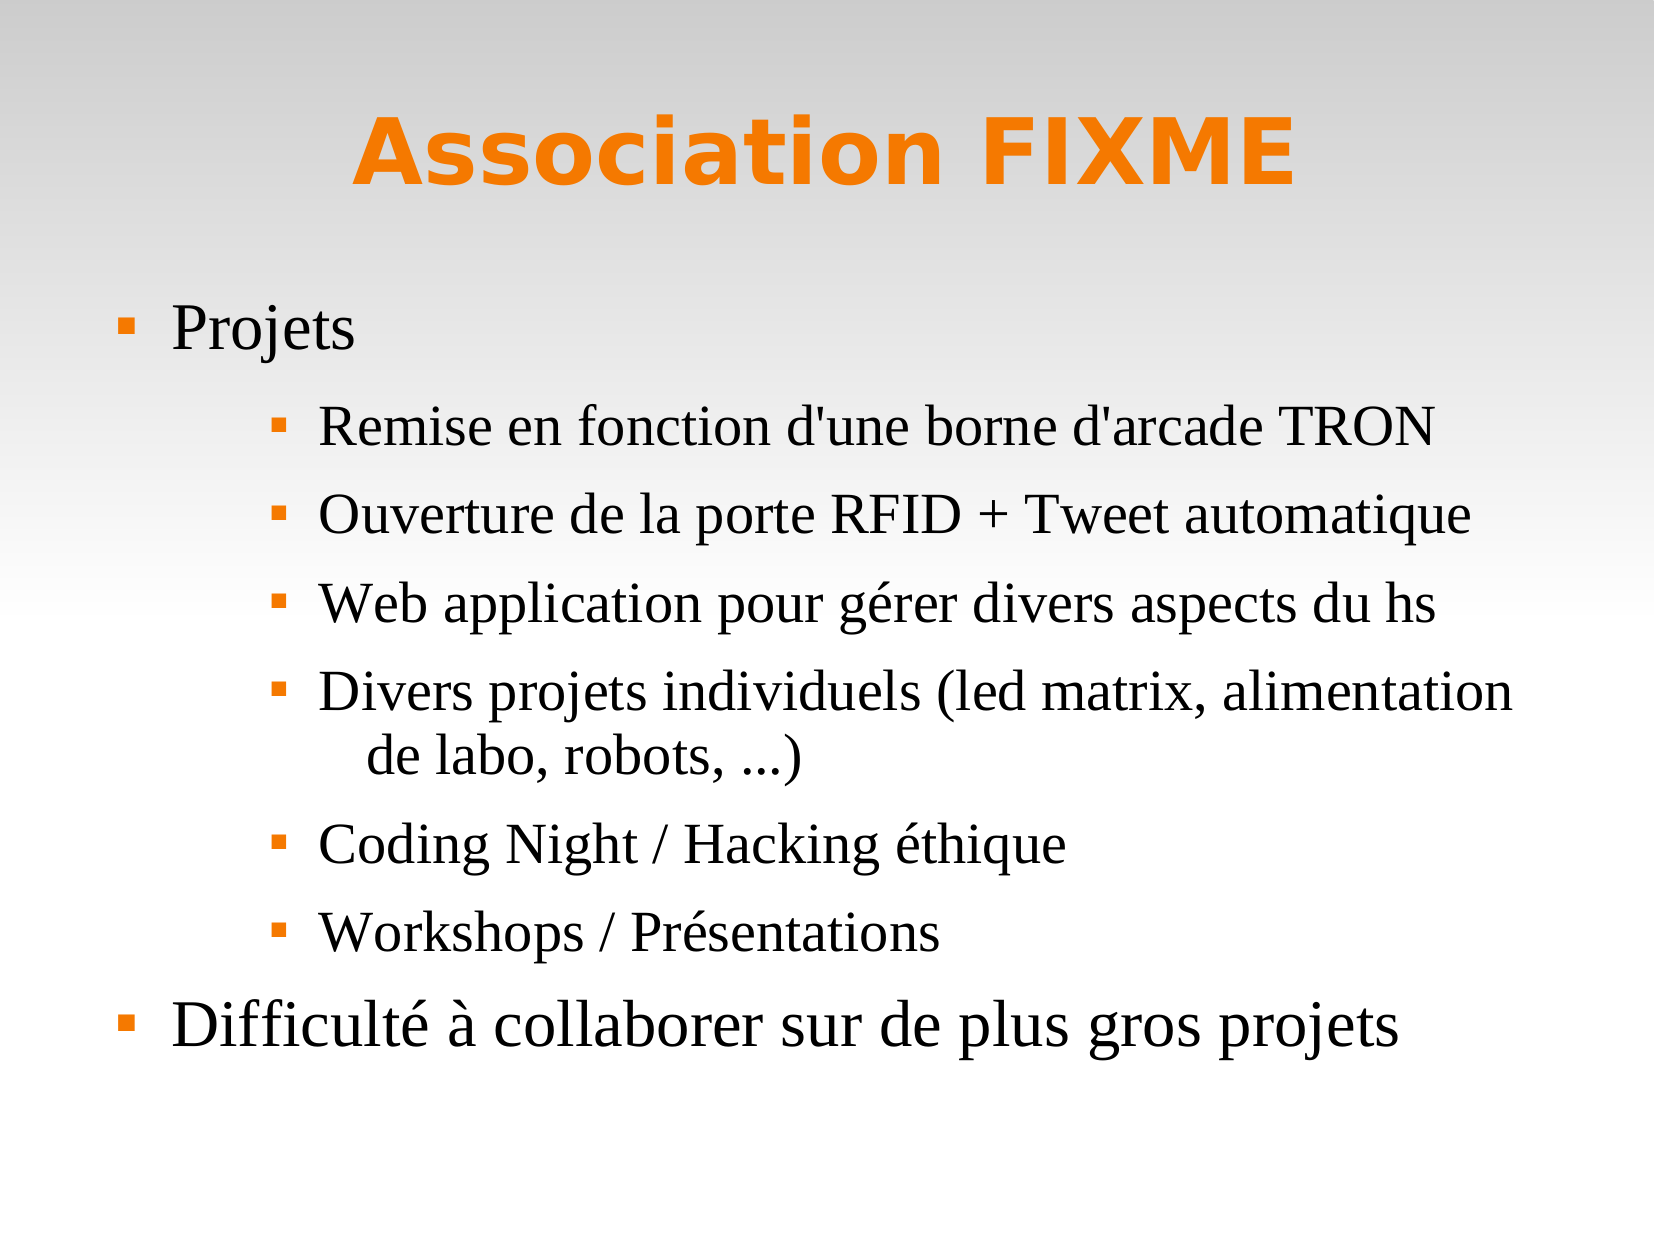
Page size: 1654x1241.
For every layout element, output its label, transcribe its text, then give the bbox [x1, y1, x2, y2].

list Projets Remise en fonction d'une borne d'arcade TRON Ouverture de la porte RFID + Tweet automatique Web application pour gérer divers aspects du hs Divers projets individuels (led matrix, alimentation de labo, robots, ...) Coding Night / Hacking éthique Workshops / Présentations Difficulté à collaborer sur de plus gros projets [82, 290, 1571, 1117]
title Association FIXME [82, 49, 1571, 257]
